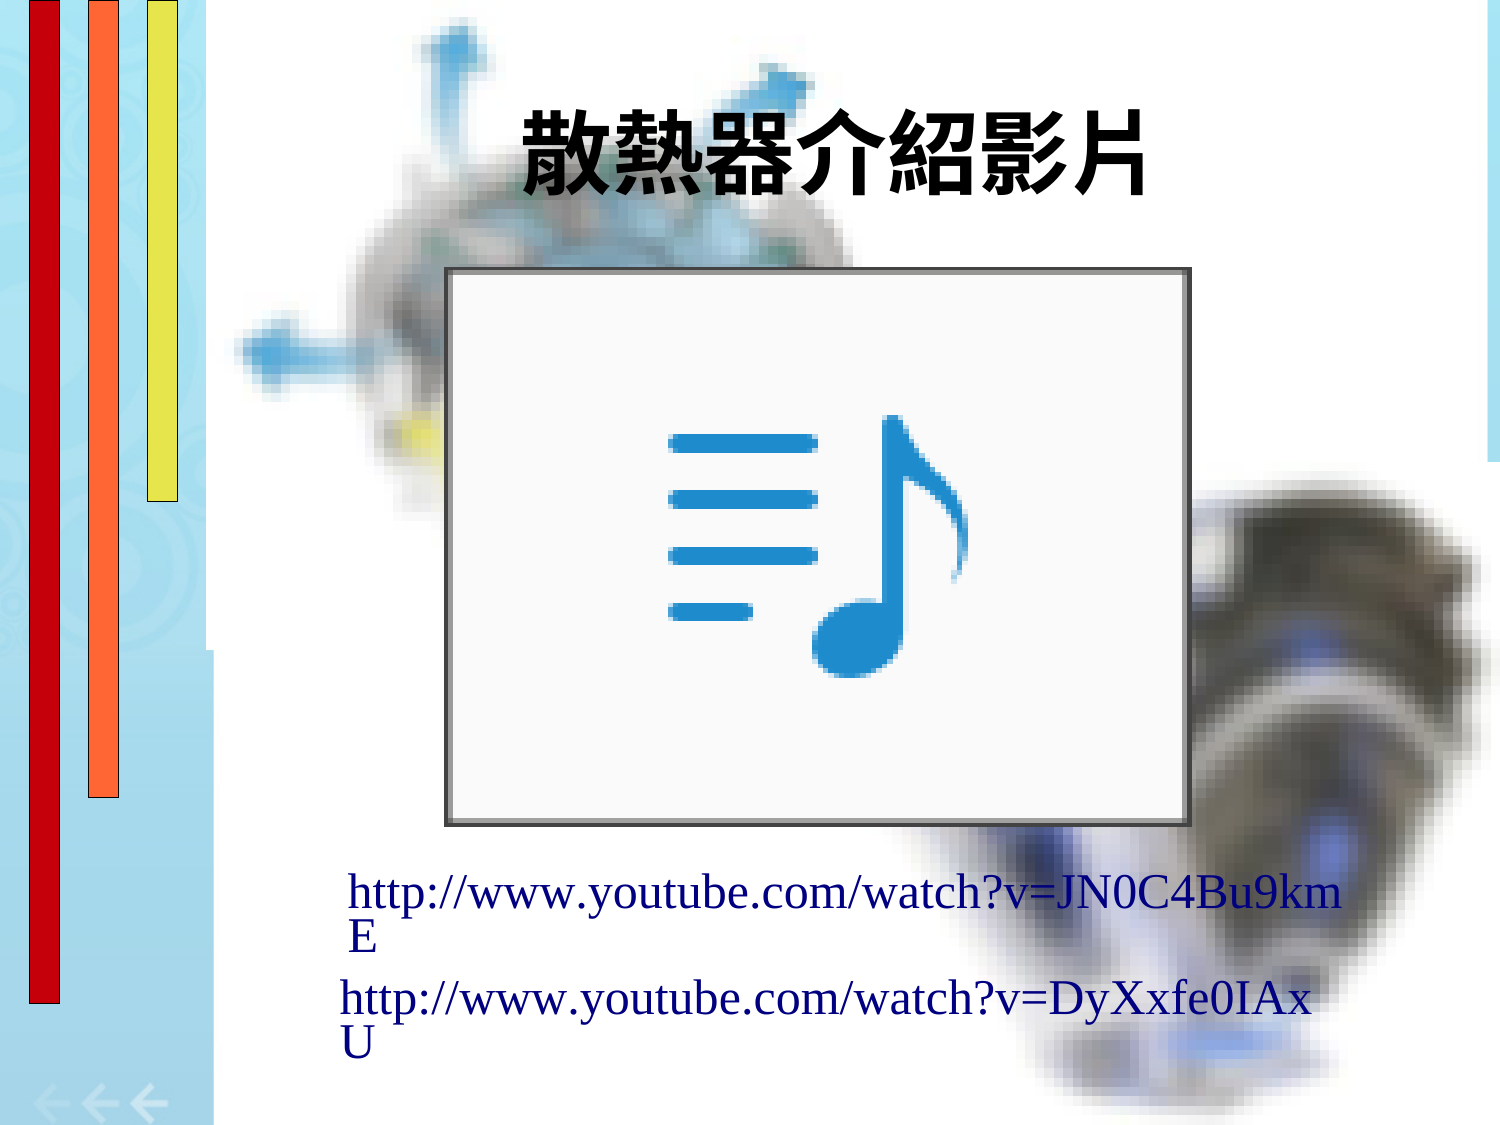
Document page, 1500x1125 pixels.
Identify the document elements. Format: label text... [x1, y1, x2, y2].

text_box http://www.youtube.com/watch?v=JN0C4Bu9kmE [333, 856, 1359, 928]
picture [0, 0, 1500, 1125]
text_box [442, 265, 1193, 829]
text_box http://www.youtube.com/watch?v=DyXxfe0IAxU [324, 962, 1334, 1034]
title 散熱器介紹影片 [236, 59, 1447, 237]
